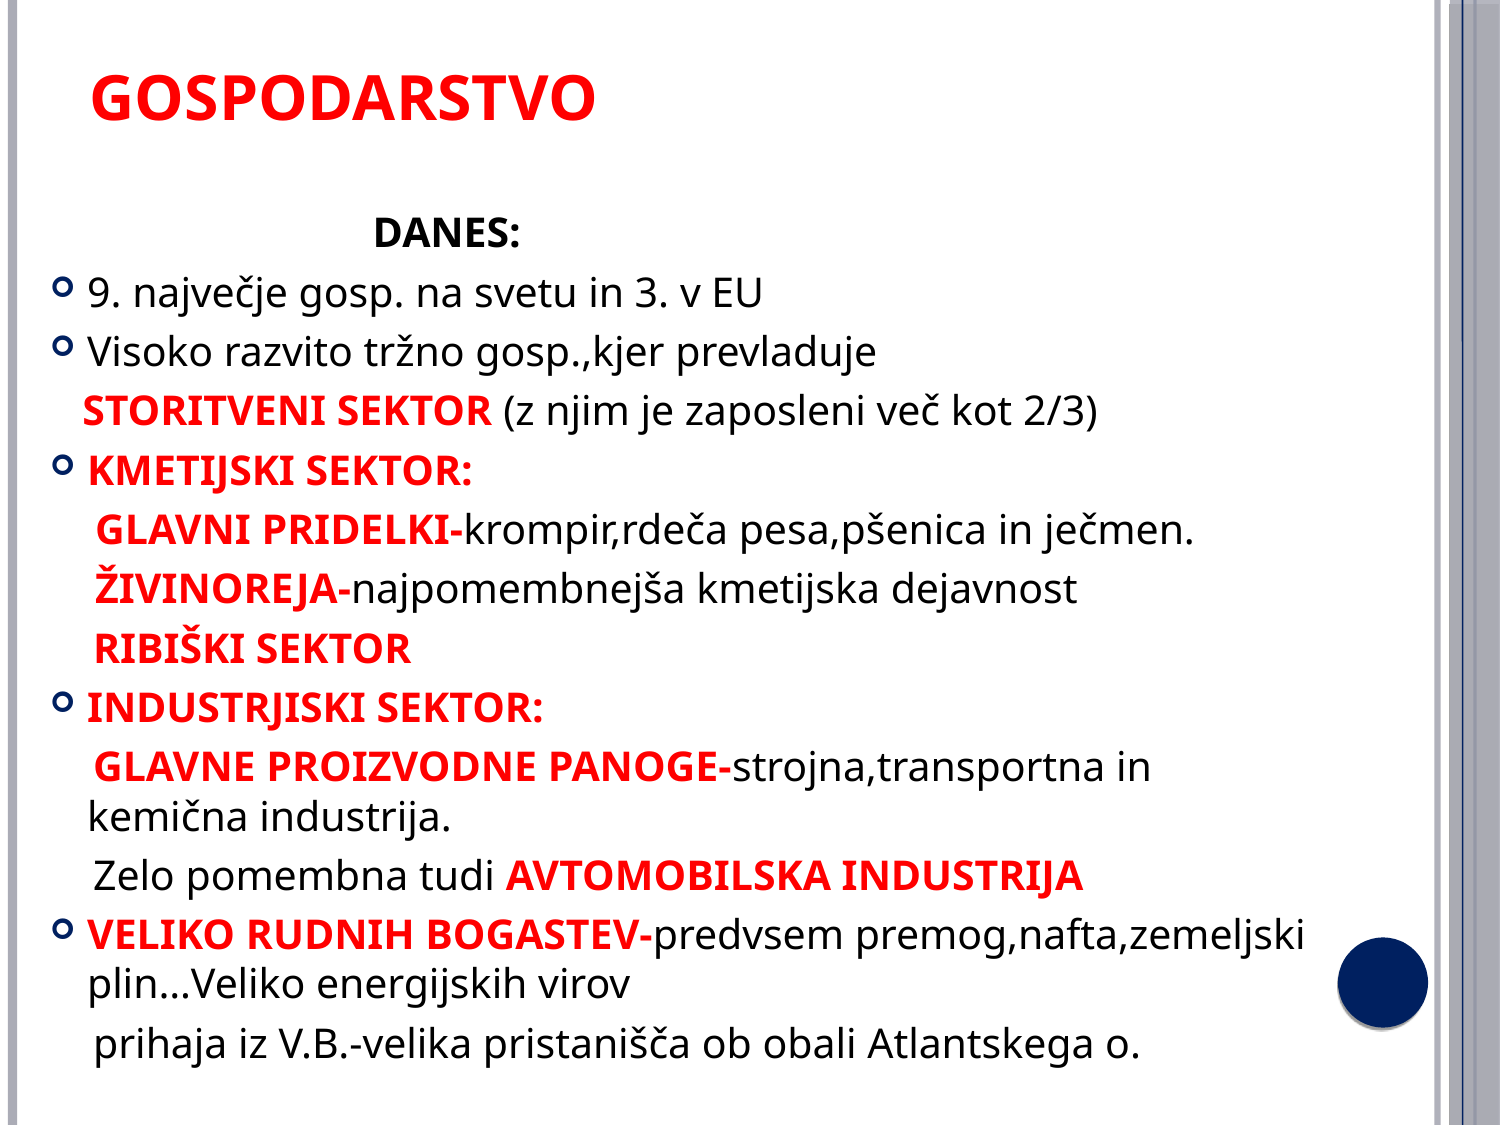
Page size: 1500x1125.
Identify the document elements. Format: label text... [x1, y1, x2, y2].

list DANES: 9. največje gosp. na svetu in 3. v EU Visoko razvito tržno gosp.,kjer prevladuje STORITVENI SEKTOR (z njim je zaposleni več kot 2/3) KMETIJSKI SEKTOR: GLAVNI PRIDELKI-krompir,rdeča pesa,pšenica in ječmen. ŽIVINOREJA-najpomembnejša kmetijska dejavnost RIBIŠKI SEKTOR INDUSTRJISKI SEKTOR: GLAVNE PROIZVODNE PANOGE-strojna,transportna in kemična industrija. Zelo pomembna tudi AVTOMOBILSKA INDUSTRIJA VELIKO RUDNIH BOGASTEV-predvsem premog,nafta,zemeljski plin…Veliko energijskih virov prihaja iz V.B.-velika pristanišča ob obali Atlantskega o. [35, 199, 1336, 1090]
title GOSPODARSTVO [75, 45, 1300, 141]
